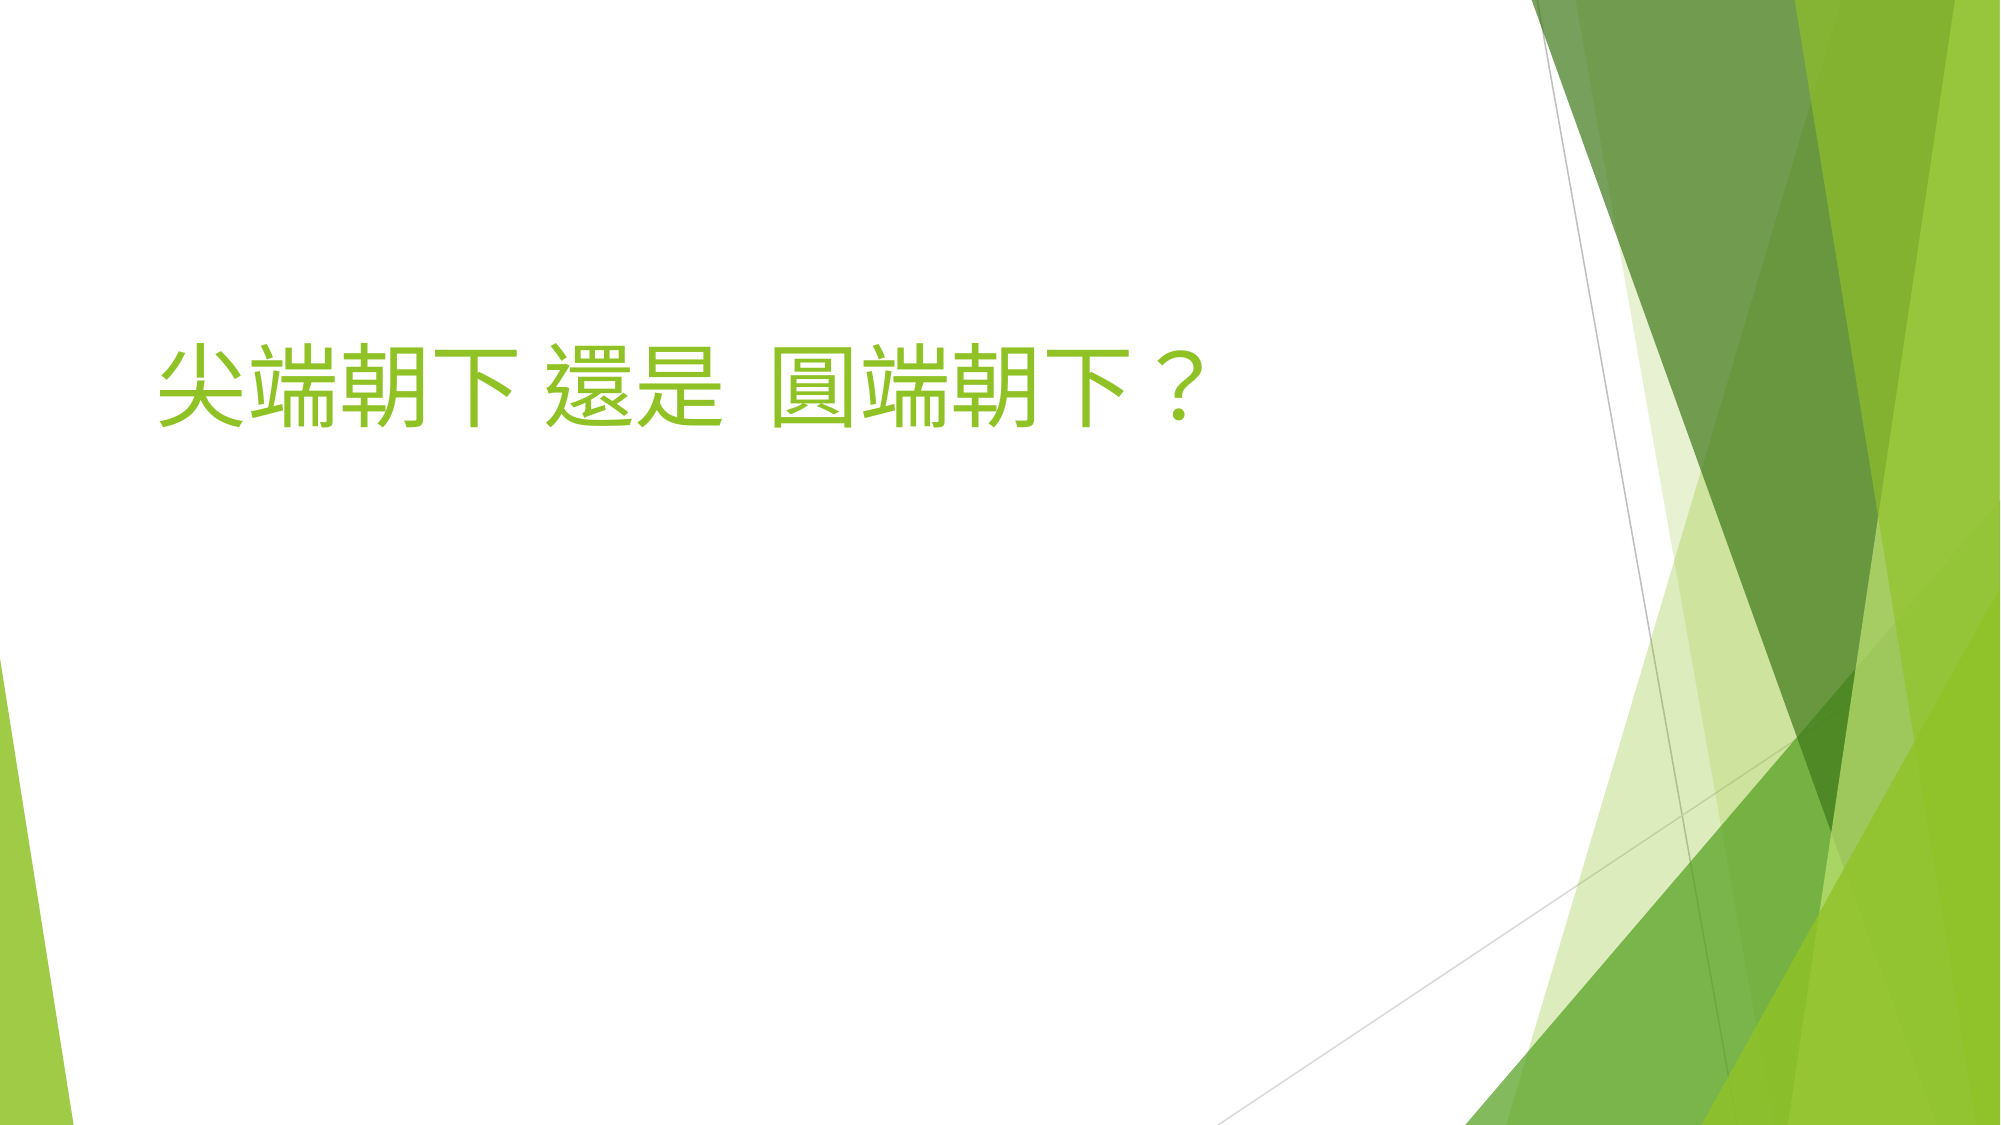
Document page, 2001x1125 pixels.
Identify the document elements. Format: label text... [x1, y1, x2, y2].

title 尖端朝下 還是 圓端朝下？ [140, 321, 1606, 662]
